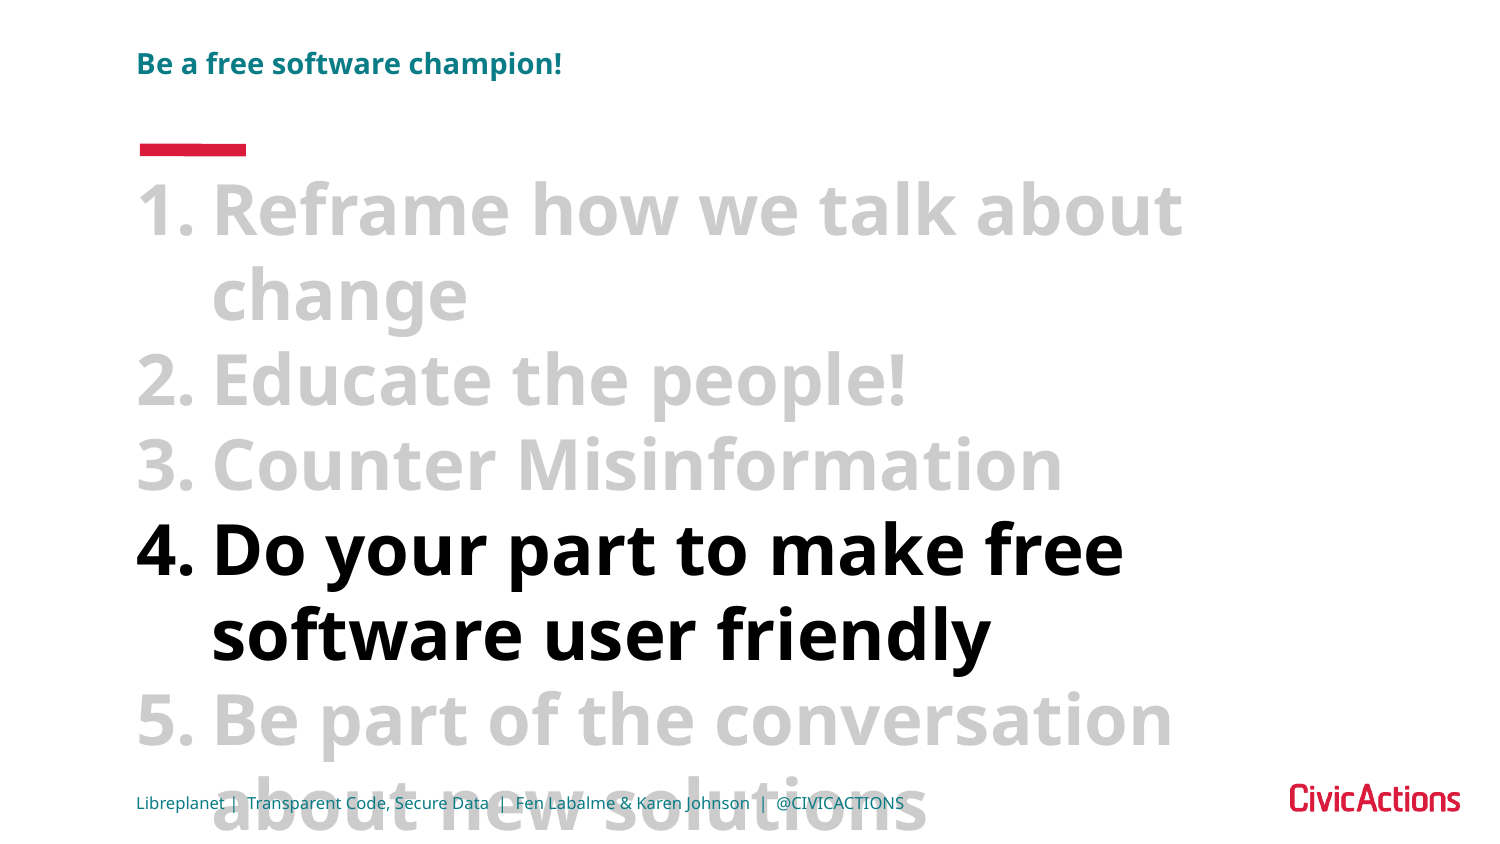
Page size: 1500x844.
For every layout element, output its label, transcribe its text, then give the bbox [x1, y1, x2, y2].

text_box Libreplanet | Transparent Code, Secure Data | Fen Labalme & Karen Johnson | @CIVICACTIONS [121, 778, 1467, 817]
list Reframe how we talk about change Educate the people! Counter Misinformation Do your part to make free software user friendly Be part of the conversation about new solutions [121, 150, 1375, 750]
title Be a free software champion! [121, 30, 1375, 112]
